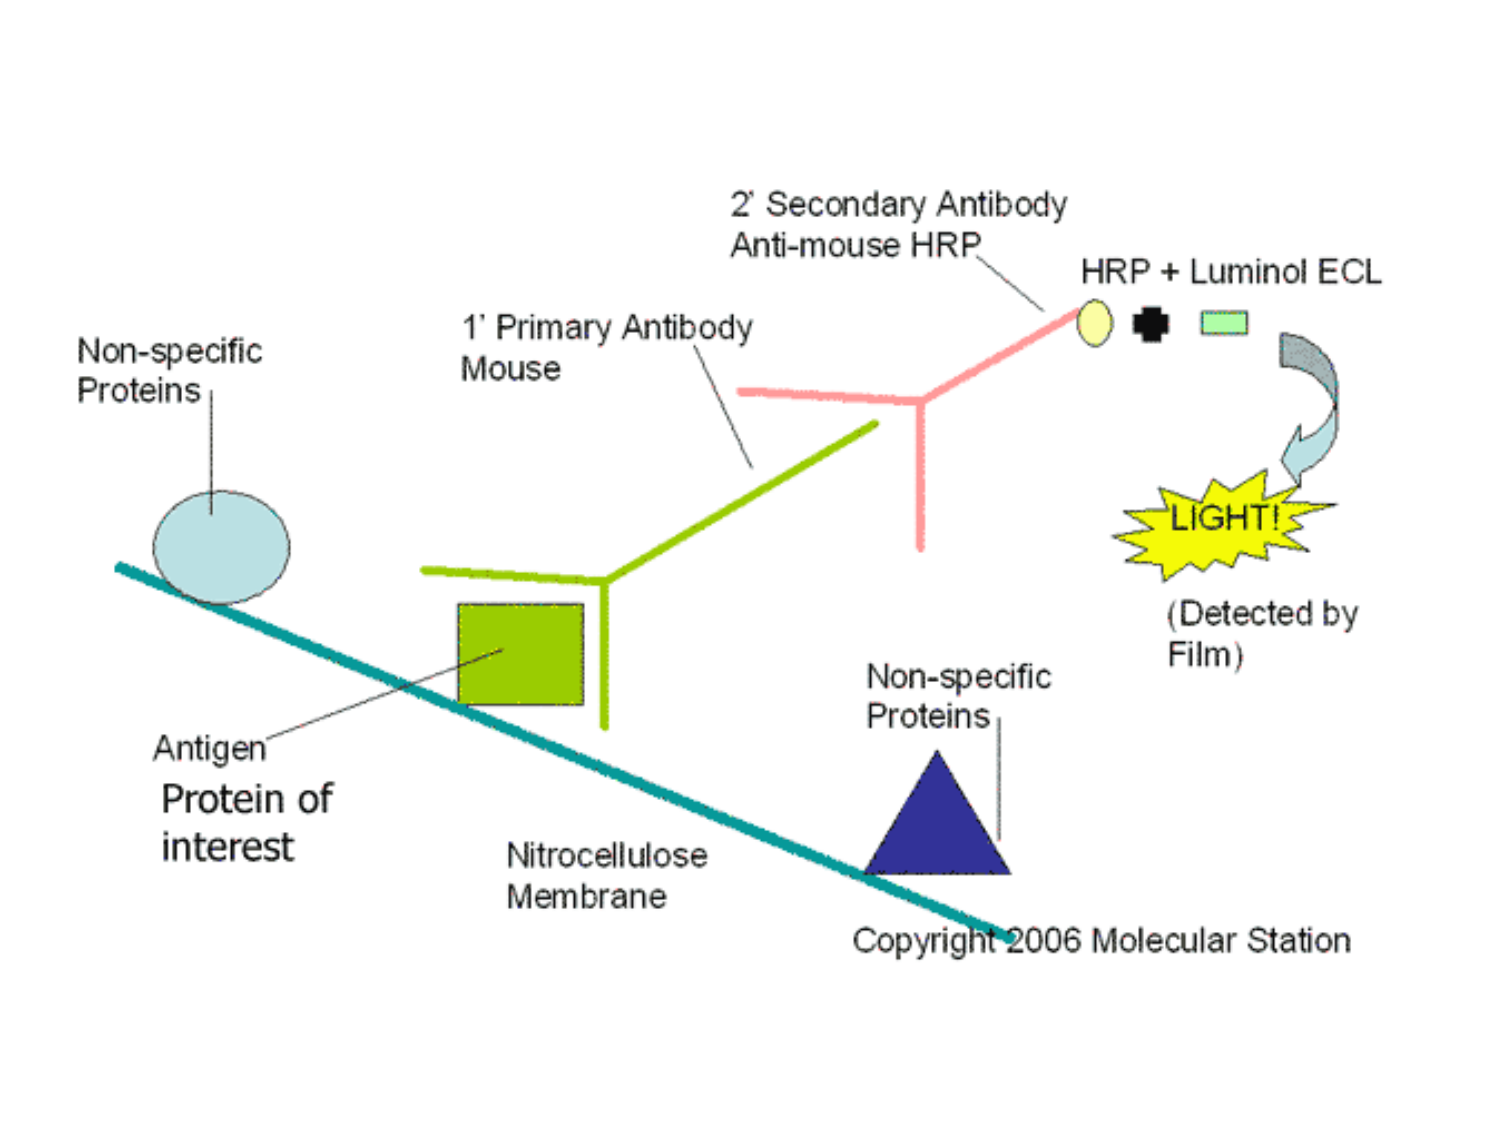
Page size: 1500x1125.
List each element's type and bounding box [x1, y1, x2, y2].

picture [64, 177, 1400, 970]
